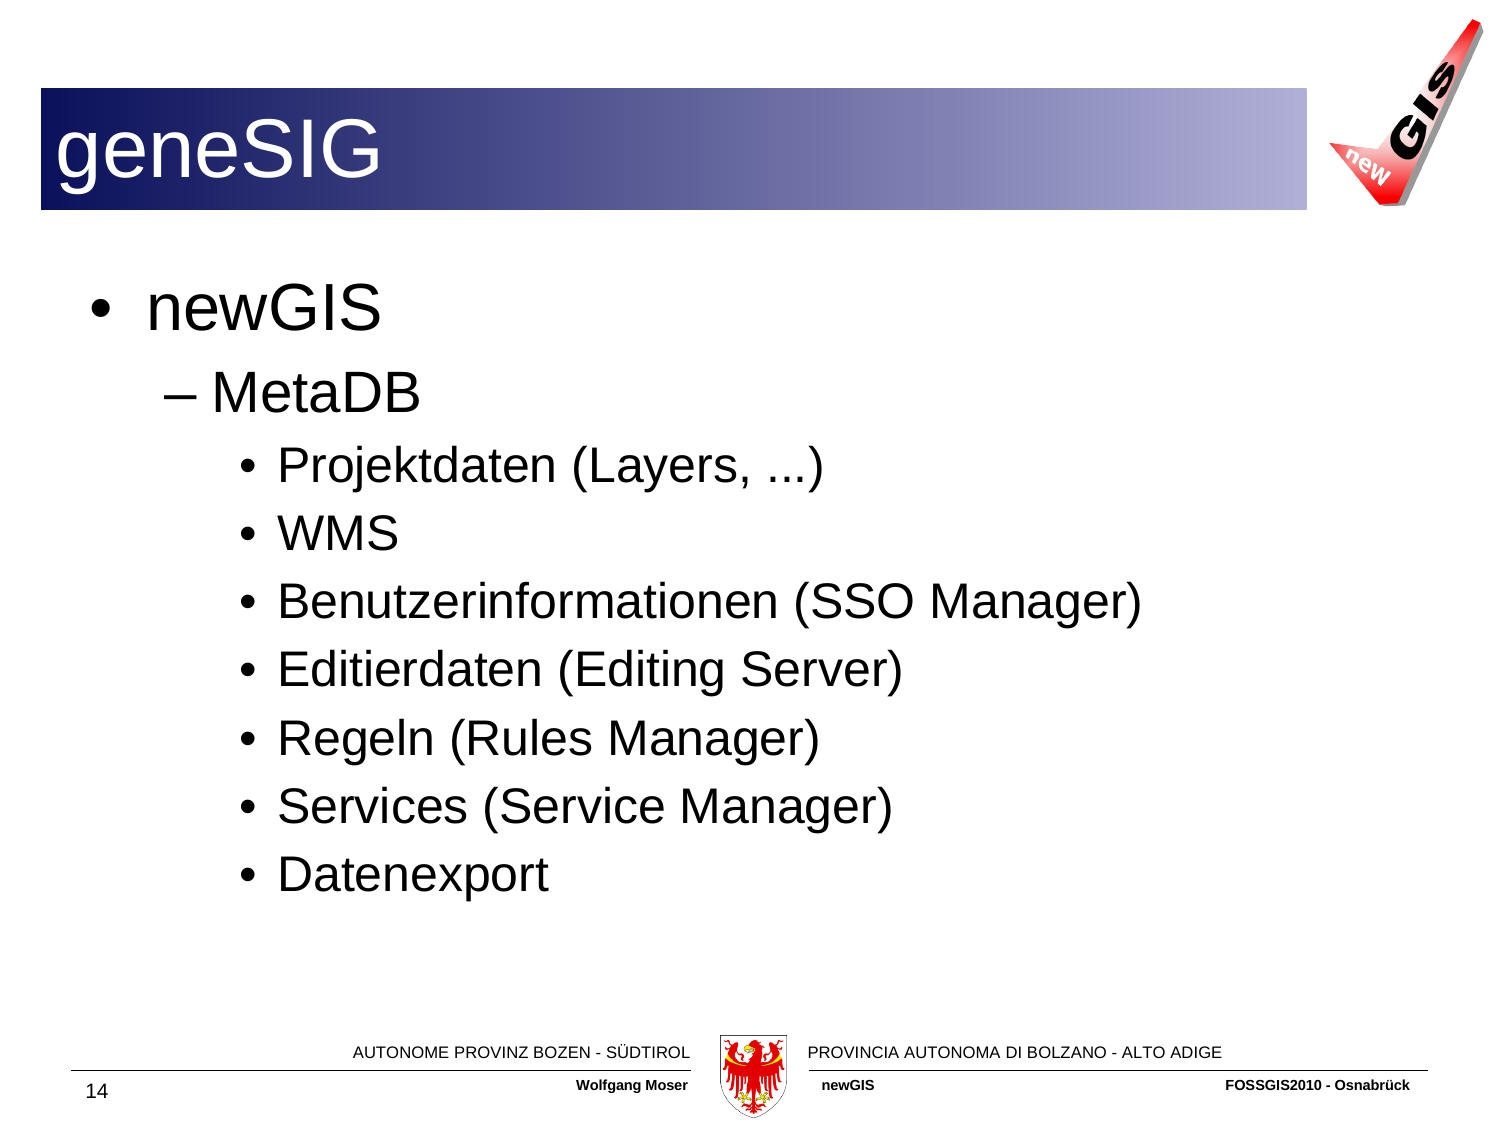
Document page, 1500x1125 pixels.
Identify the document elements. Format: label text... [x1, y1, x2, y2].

text_box geneSIG [41, 88, 1307, 210]
list newGIS MetaDB Projektdaten (Layers, ...) WMS Benutzerinformationen (SSO Manager) Editierdaten (Editing Server) Regeln (Rules Manager) Services (Service Manager) Datenexport [75, 262, 1426, 1006]
picture [720, 1035, 787, 1118]
picture [1328, 18, 1485, 207]
